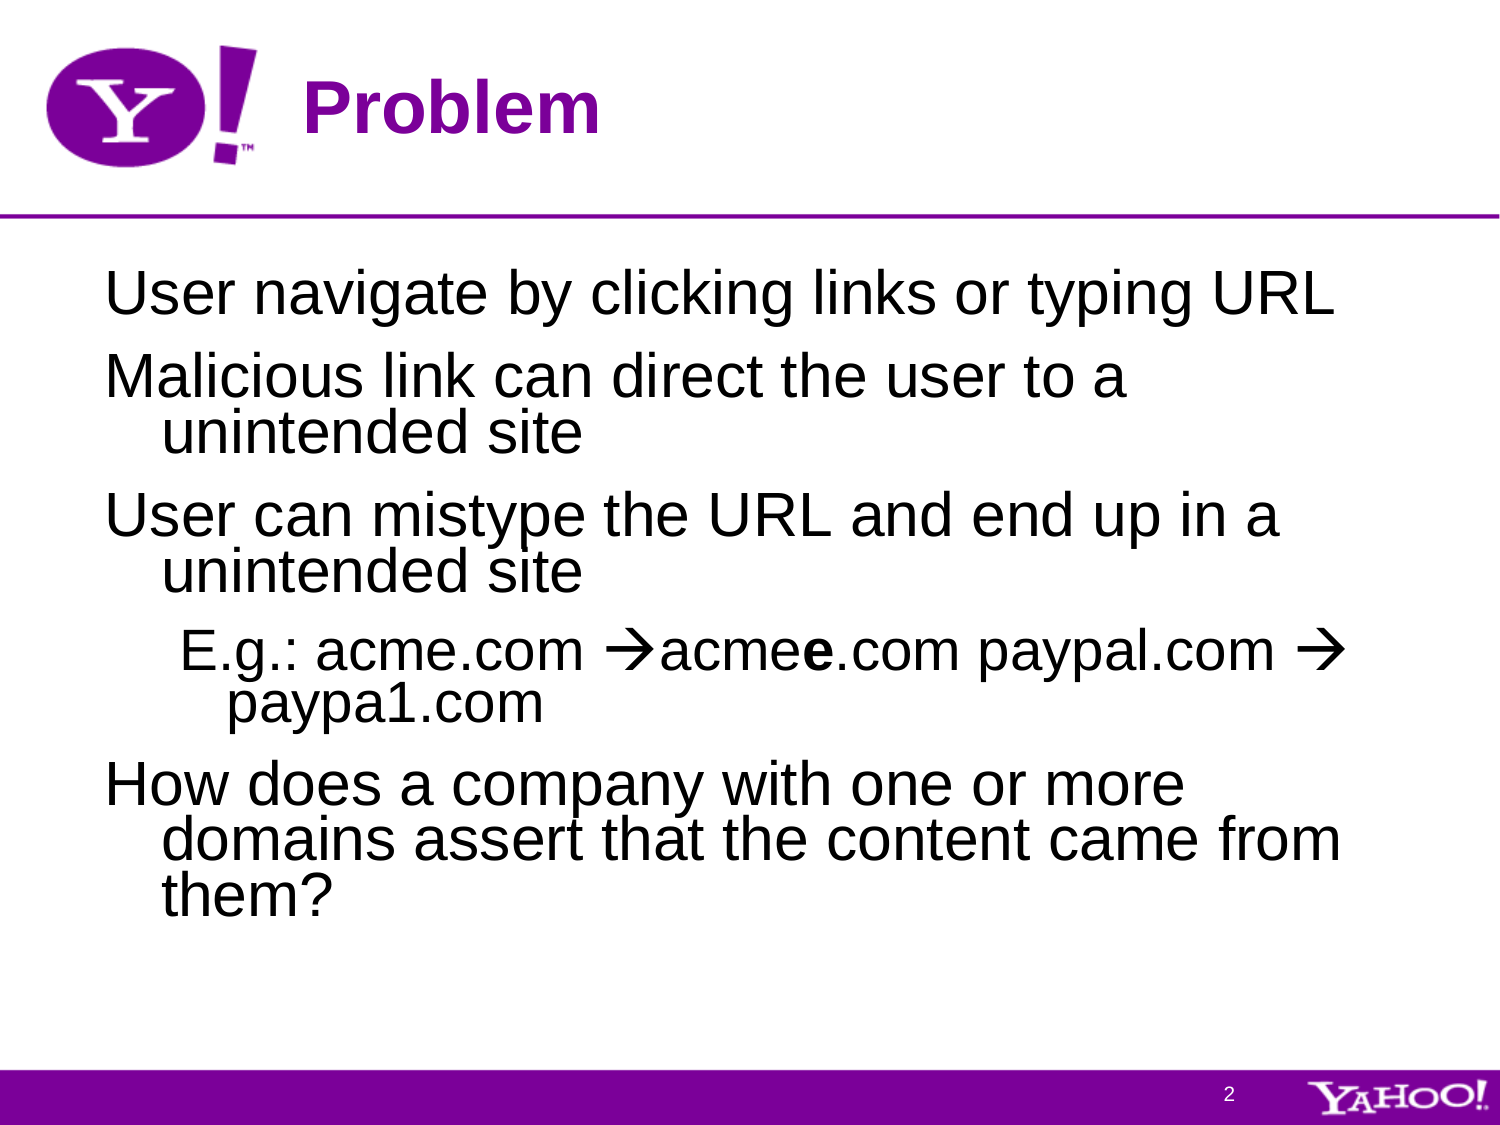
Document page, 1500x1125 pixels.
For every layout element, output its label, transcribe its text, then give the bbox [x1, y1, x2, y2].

list User navigate by clicking links or typing URL Malicious link can direct the user to a unintended site User can mistype the URL and end up in a unintended site E.g.: acme.com acmee.com paypal.com  paypa1.com How does a company with one or more domains assert that the content came from them? [90, 262, 1413, 1065]
picture [0, 0, 1500, 1125]
title Problem [287, 13, 1450, 202]
